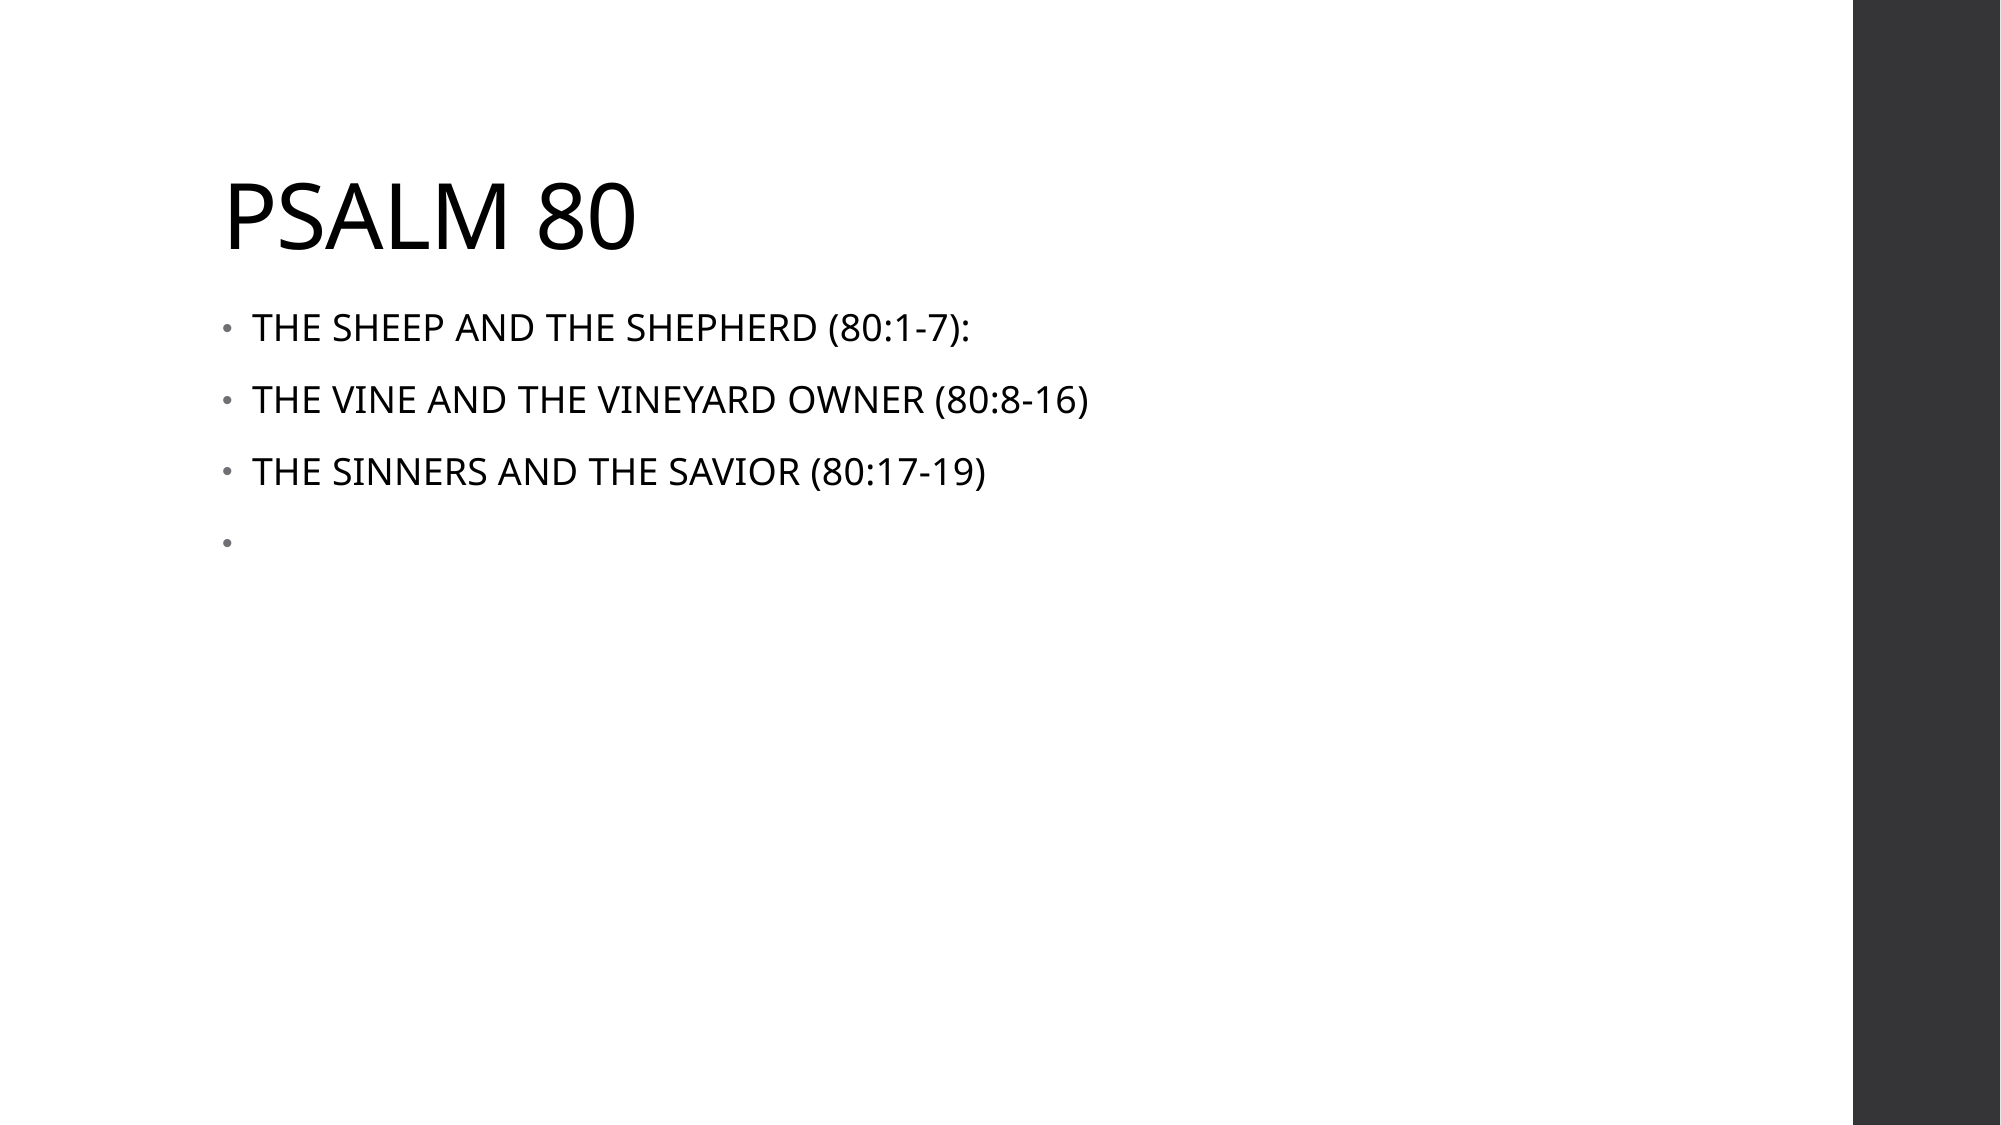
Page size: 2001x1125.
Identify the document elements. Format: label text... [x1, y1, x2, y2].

title PSALM 80 [206, 60, 1797, 278]
list THE SHEEP AND THE SHEPHERD (80:1-7): THE VINE AND THE VINEYARD OWNER (80:8-16) THE SINNERS AND THE SAVIOR (80:17-19) [206, 299, 1617, 1014]
